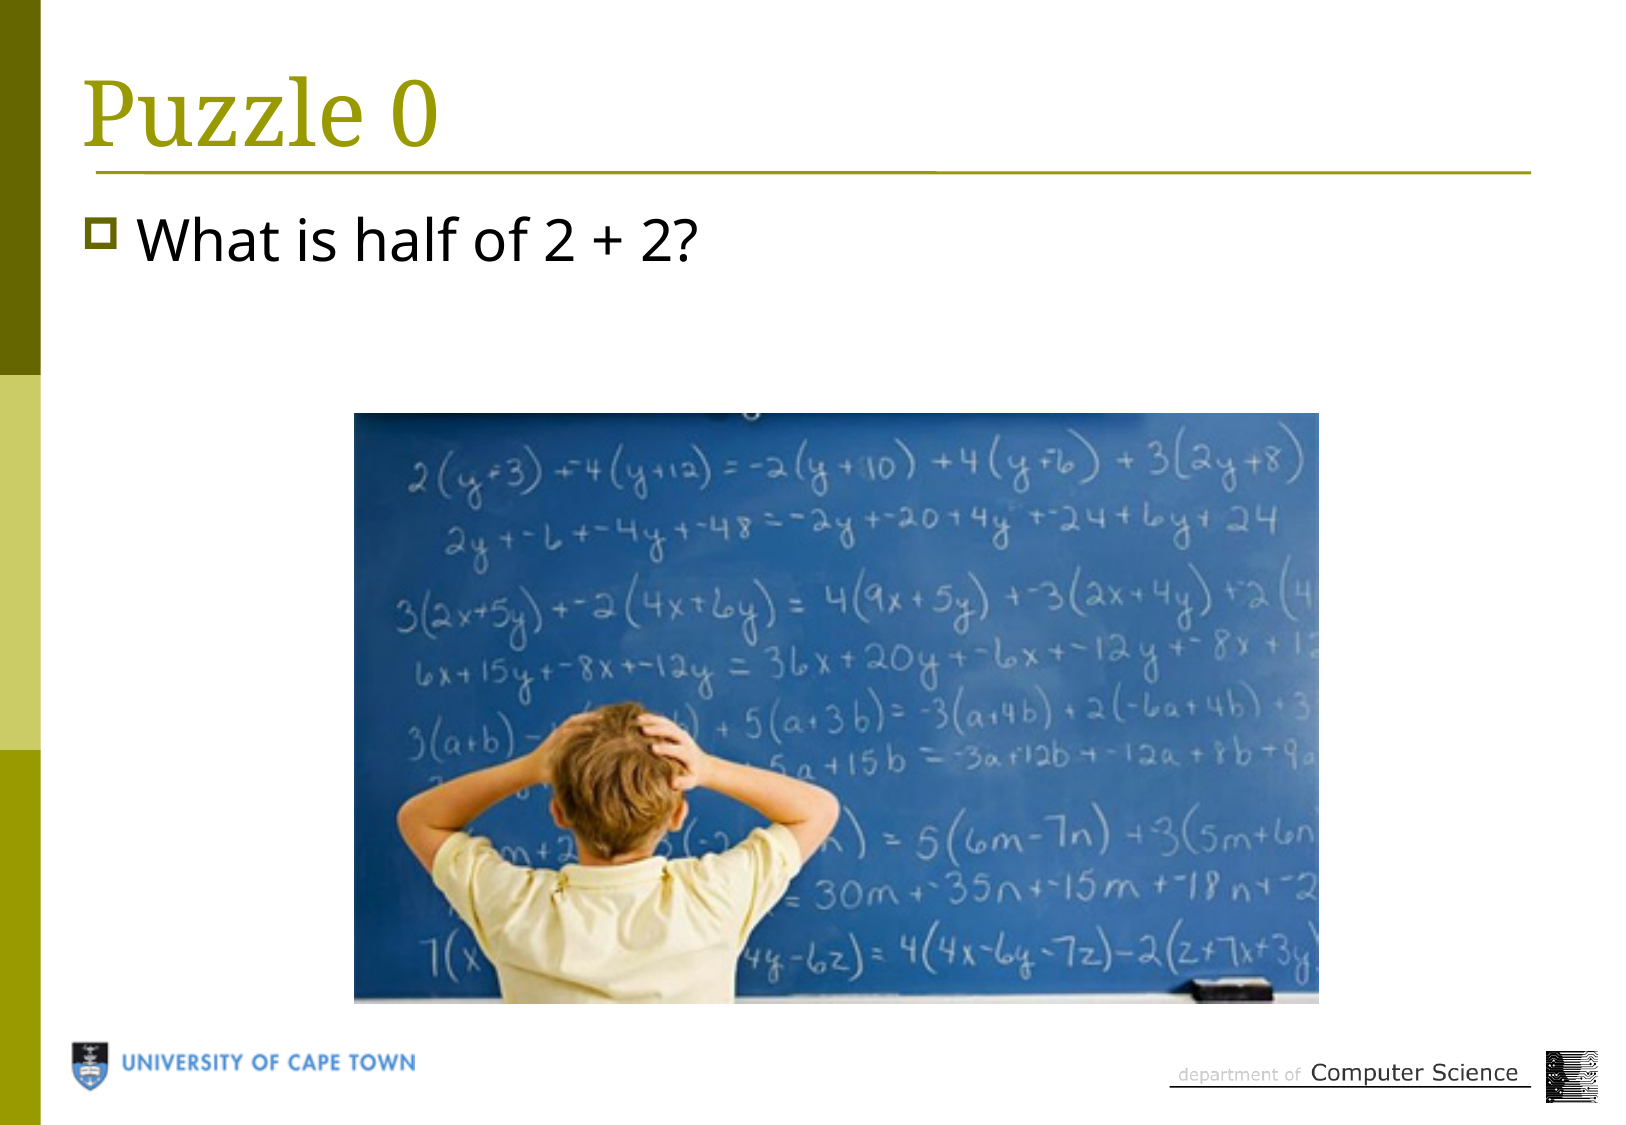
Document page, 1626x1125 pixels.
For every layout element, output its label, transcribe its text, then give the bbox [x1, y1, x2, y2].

picture [354, 413, 1319, 1004]
picture [1546, 1051, 1598, 1103]
list What is half of 2 + 2? [81, 196, 1543, 939]
picture [1169, 1043, 1532, 1091]
picture [61, 1024, 415, 1103]
title Puzzle 0 [81, 59, 1543, 172]
